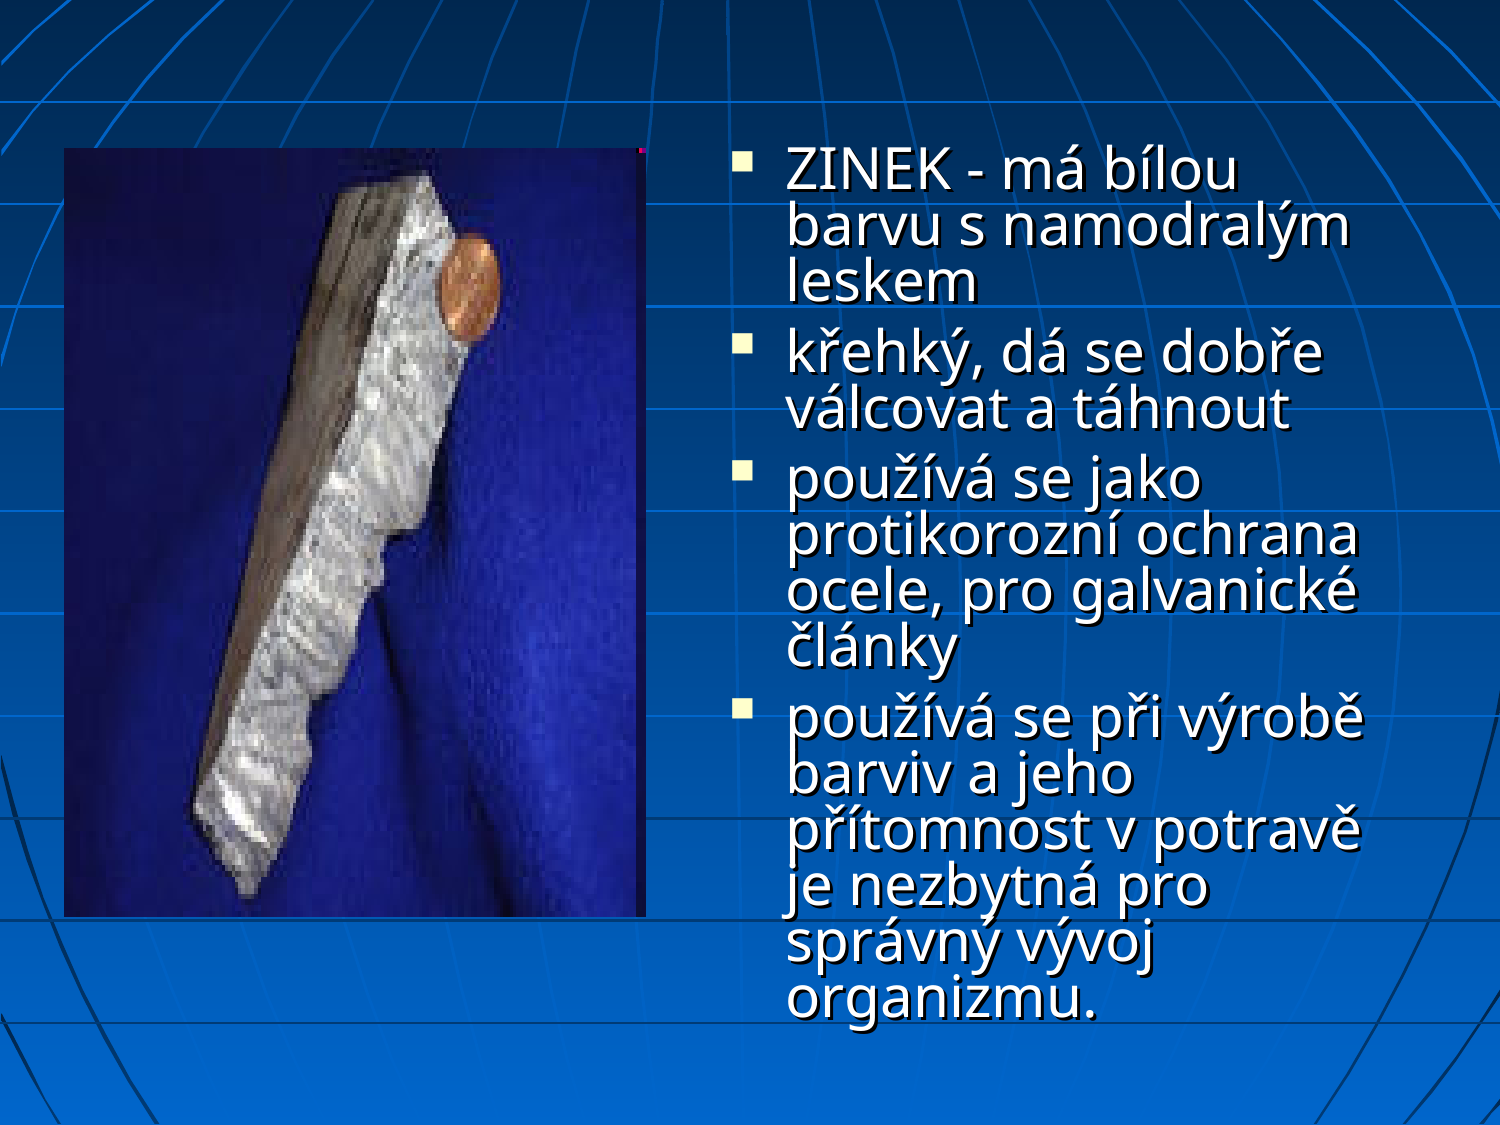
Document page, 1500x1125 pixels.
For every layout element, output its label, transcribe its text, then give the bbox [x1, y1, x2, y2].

picture [64, 148, 646, 917]
list ZINEK - má bílou barvu s namodralým leskem křehký, dá se dobře válcovat a táhnout používá se jako protikorozní ochrana ocele, pro galvanické články používá se při výrobě barviv a jeho přítomnost v potravě je nezbytná pro správný vývoj organizmu. [714, 137, 1426, 1107]
